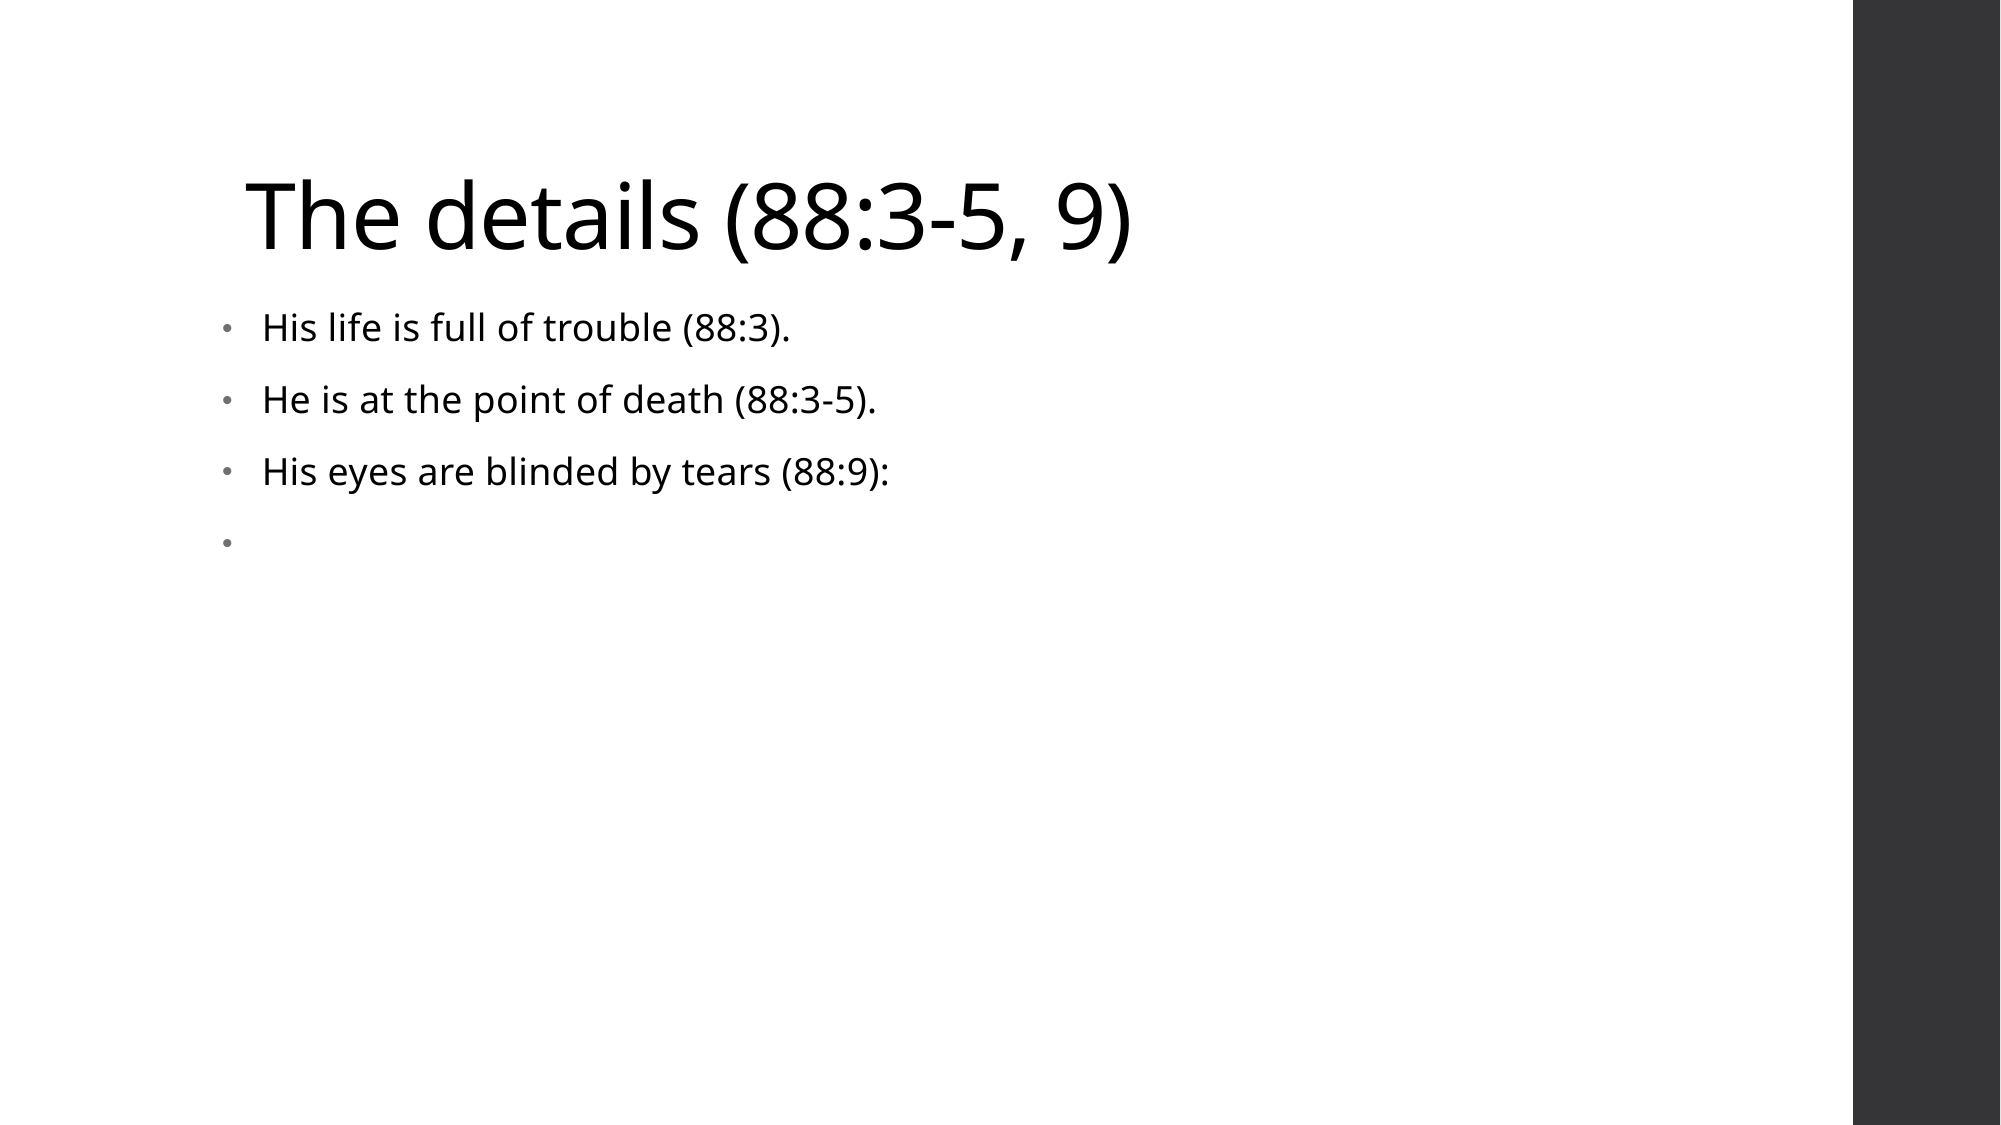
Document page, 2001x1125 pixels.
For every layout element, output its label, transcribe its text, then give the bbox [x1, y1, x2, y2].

list His life is full of trouble (88:3). He is at the point of death (88:3-5). His eyes are blinded by tears (88:9): [206, 299, 1617, 1014]
title The details (88:3-5, 9) [206, 60, 1797, 278]
